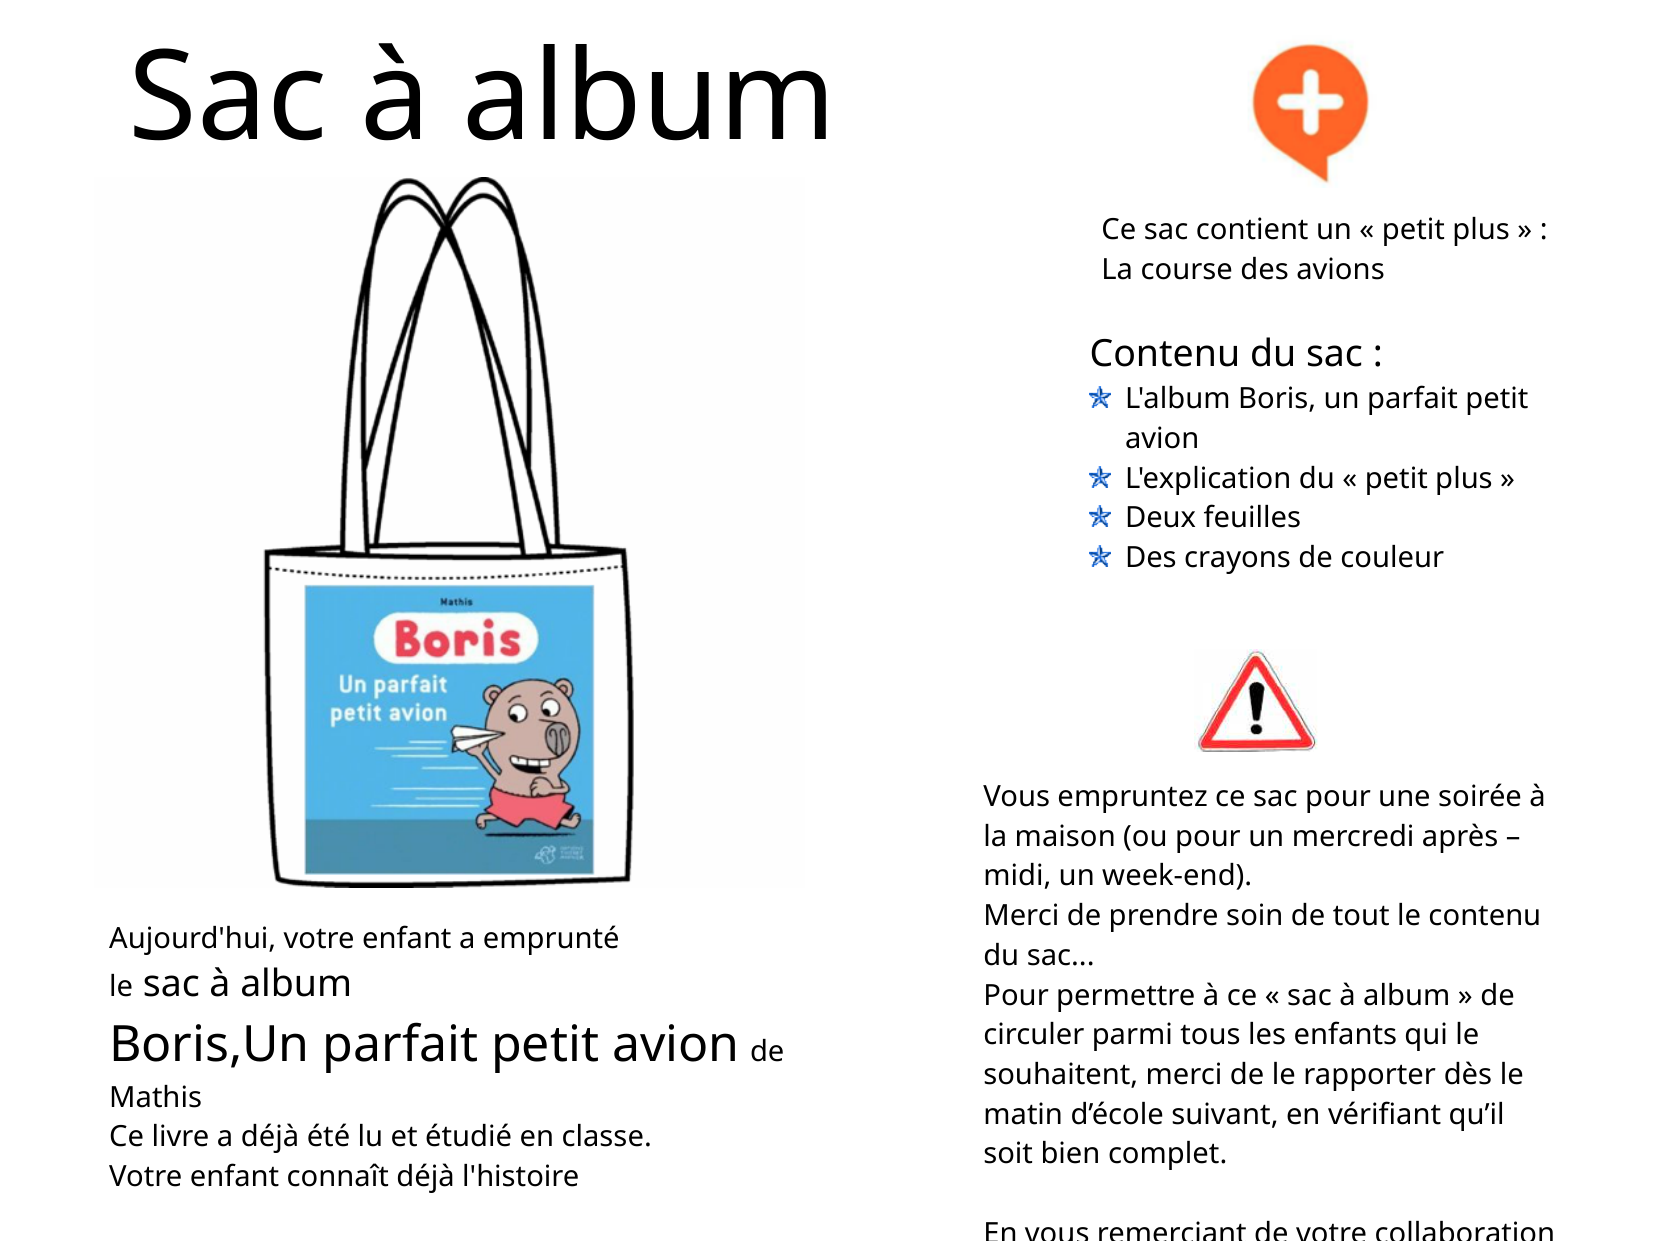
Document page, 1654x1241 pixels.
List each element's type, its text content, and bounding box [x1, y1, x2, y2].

text_box Ce sac contient un « petit plus » : La course des avions [1086, 200, 1571, 318]
text_box Contenu du sac : L'album Boris, un parfait petit avion L'explication du « petit plus » Deux feuilles Des crayons de couleur [1074, 318, 1607, 683]
picture [94, 177, 805, 888]
picture [1188, 637, 1323, 760]
text_box Vous empruntez ce sac pour une soirée à la maison (ou pour un mercredi après – midi, un week-end). Merci de prendre soin de tout le contenu du sac... Pour permettre à ce « sac à album » de circuler parmi tous les enfants qui le souhaitent, merci de le rapporter dès le matin d’école suivant, en vérifiant qu’il soit bien complet. En vous remerciant de votre collaboration [968, 767, 1571, 1143]
text_box Aujourd'hui, votre enfant a emprunté le sac à album Boris,Un parfait petit avion de Mathis Ce livre a déjà été lu et étudié en classe. Votre enfant connaît déjà l'histoire [94, 909, 827, 1204]
text_box Sac à album [106, 0, 898, 320]
picture [1228, 35, 1383, 189]
